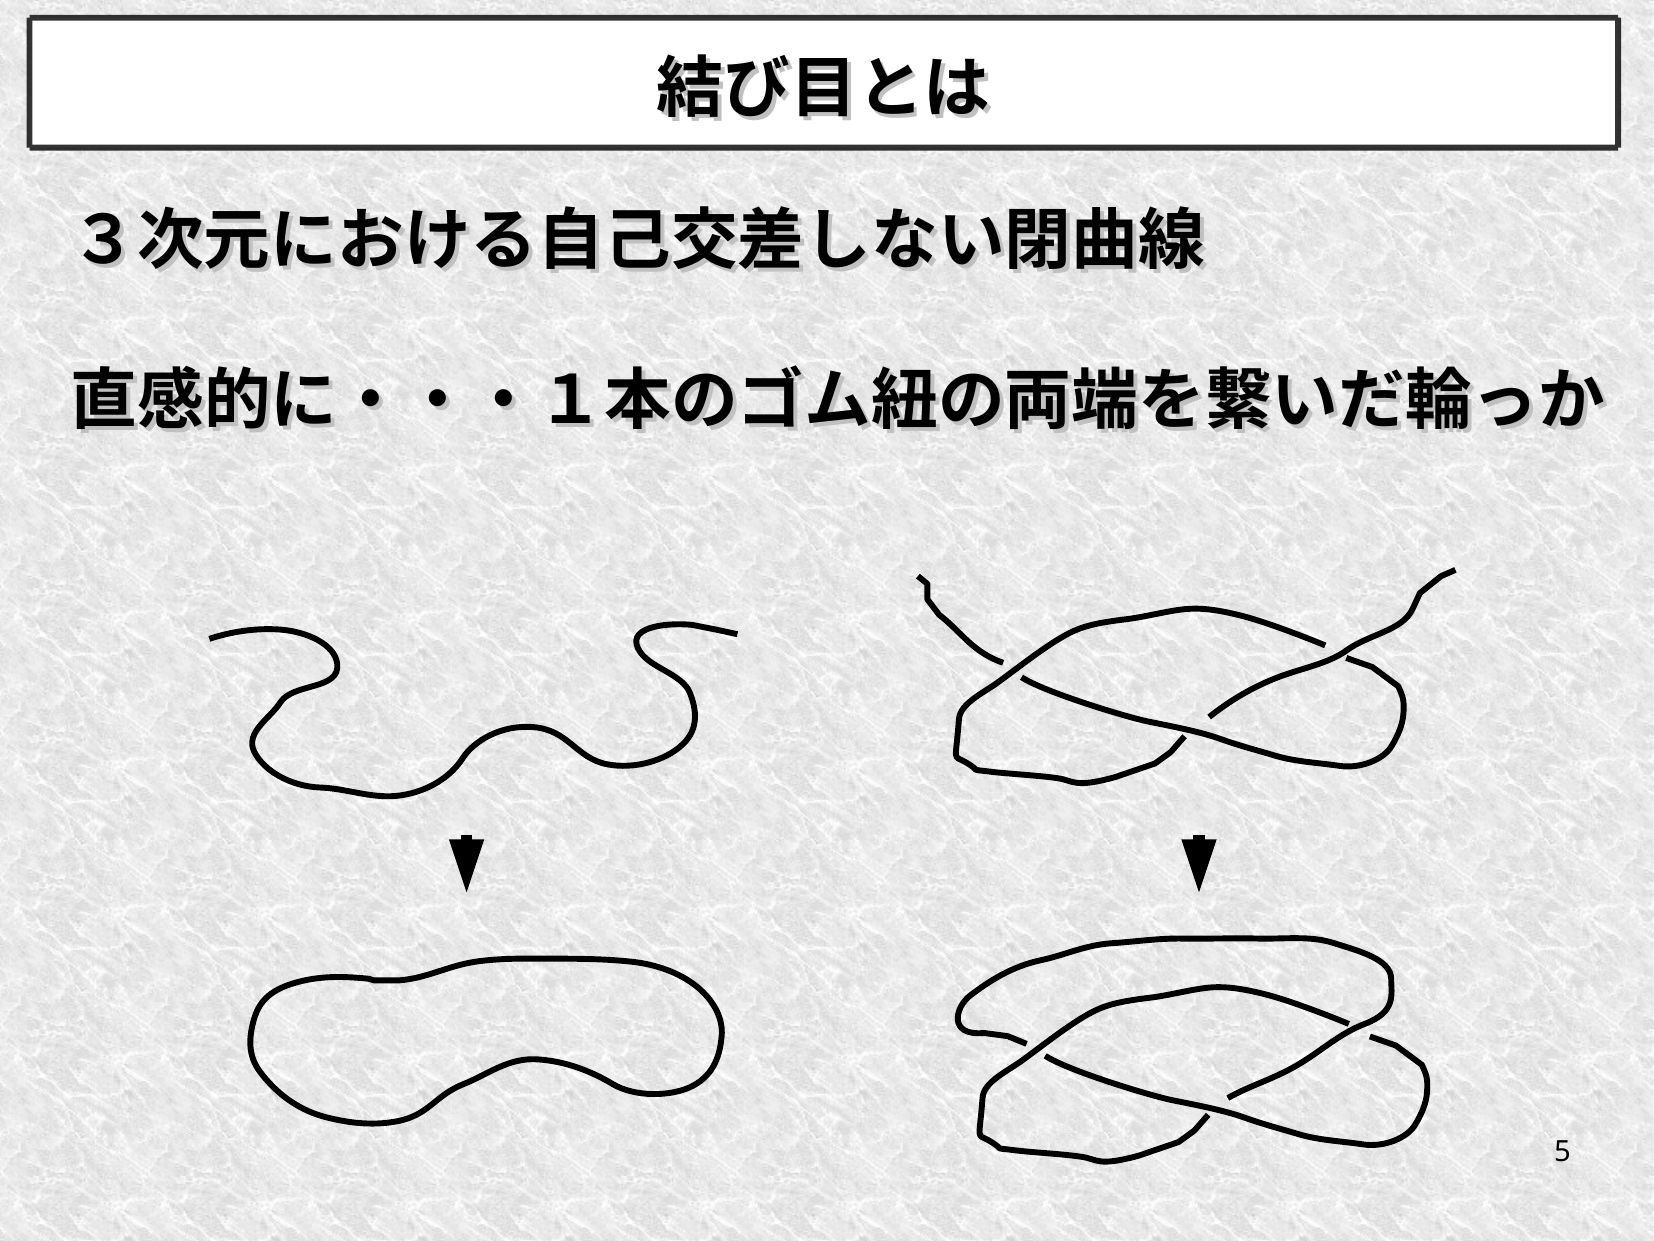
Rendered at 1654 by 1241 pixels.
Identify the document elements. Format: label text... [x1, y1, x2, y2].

picture [0, 0, 1654, 1241]
text_box 直感的に・・・１本のゴム紐の両端を繋いだ輪っか [55, 338, 1598, 427]
text_box 結び目とは [29, 17, 1619, 148]
text_box ３次元における自己交差しない閉曲線 [55, 179, 1204, 268]
